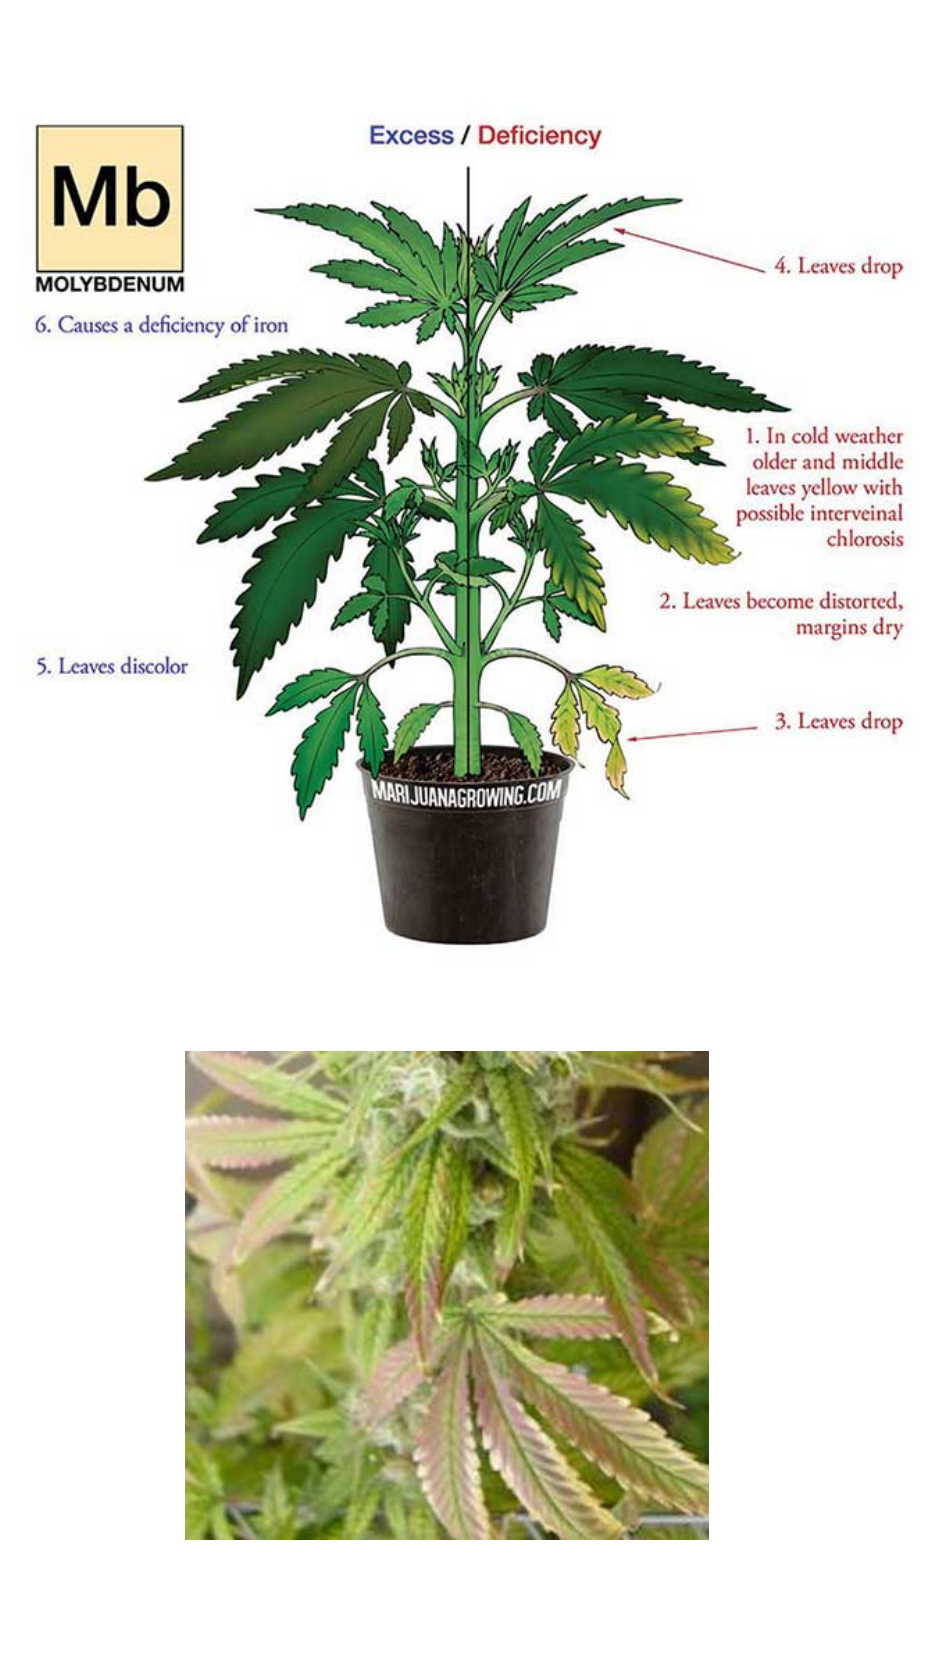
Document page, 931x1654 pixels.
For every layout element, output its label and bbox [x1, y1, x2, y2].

picture [0, 82, 931, 995]
picture [185, 1051, 709, 1540]
